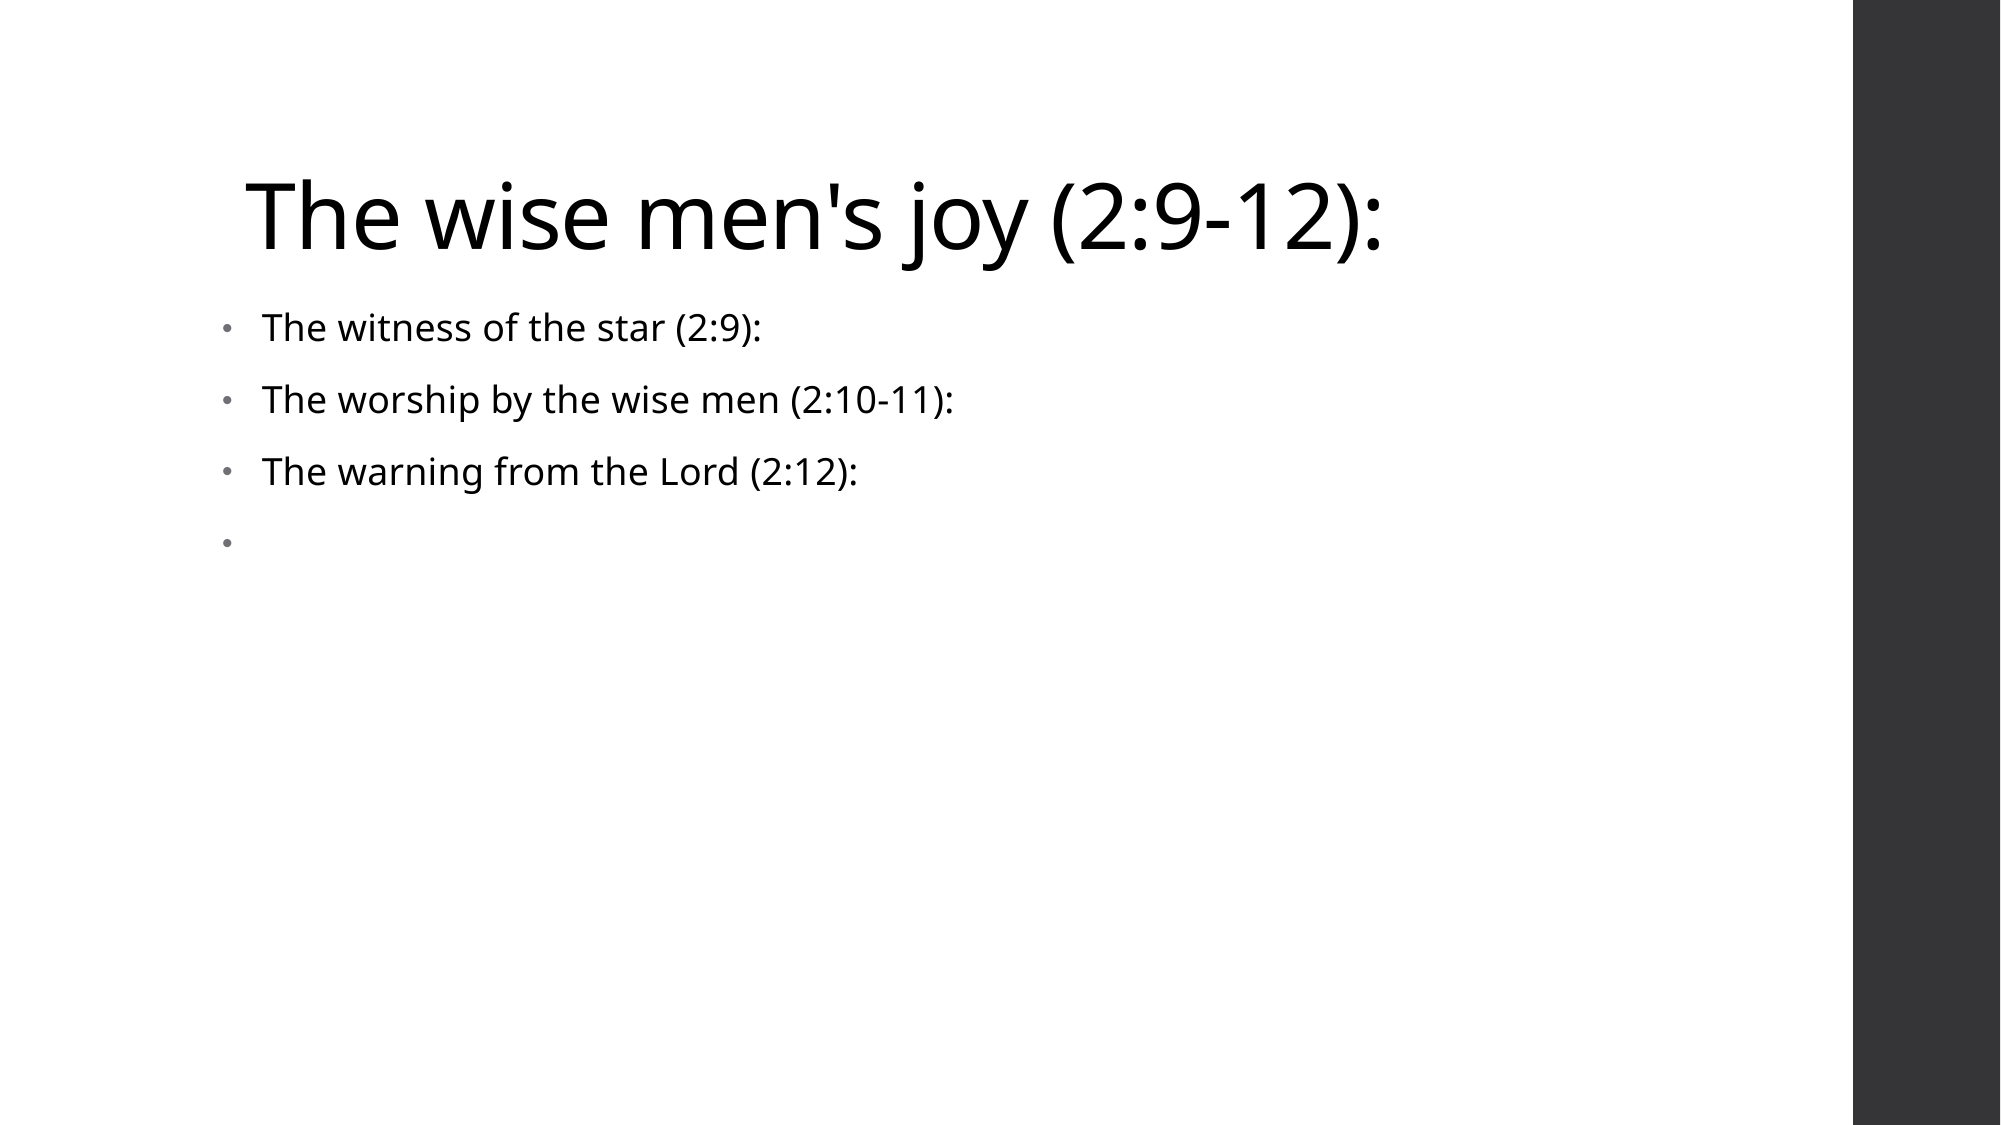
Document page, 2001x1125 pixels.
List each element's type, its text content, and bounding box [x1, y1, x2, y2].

title The wise men's joy (2:9-12): [206, 60, 1797, 278]
list The witness of the star (2:9): The worship by the wise men (2:10-11): The warning from the Lord (2:12): [206, 299, 1617, 1014]
